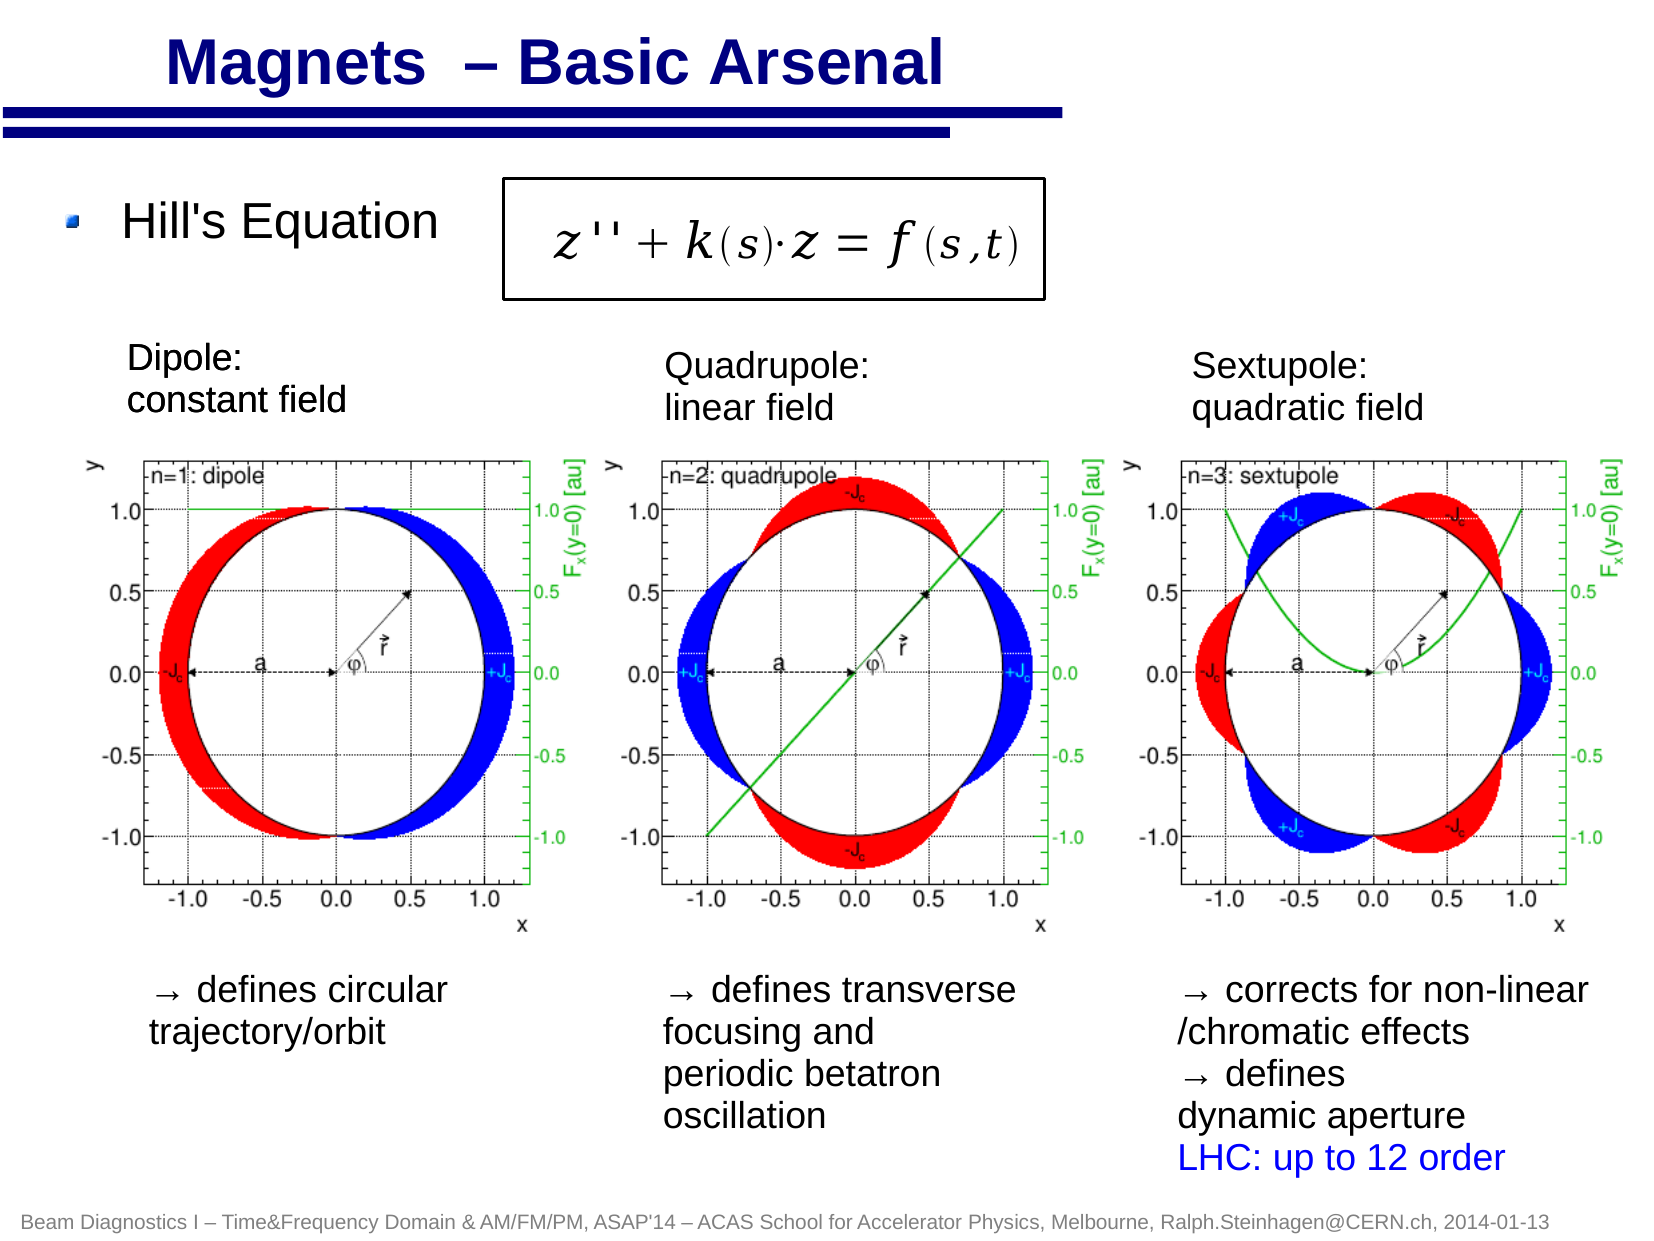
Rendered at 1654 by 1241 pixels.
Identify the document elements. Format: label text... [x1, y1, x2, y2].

list Hill's Equation [96, 152, 1585, 430]
list Hill's Equation [96, 960, 1585, 1136]
text_box → defines transverse focusing and periodic betatron oscillation [648, 961, 1071, 1163]
text_box Dipole: constant field [112, 328, 388, 438]
text_box Quadrupole: linear field [649, 337, 910, 447]
picture [65, 214, 79, 228]
picture [76, 430, 1625, 960]
title Magnets – Basic Arsenal [165, 0, 1323, 124]
text_box → corrects for non-linear /chromatic effects → defines dynamic aperture LHC: up to 12 order [1162, 961, 1650, 1209]
text_box → defines circular trajectory/orbit [133, 961, 509, 1070]
chart [540, 211, 1032, 270]
text_box Sextupole: quadratic field [1176, 337, 1467, 447]
